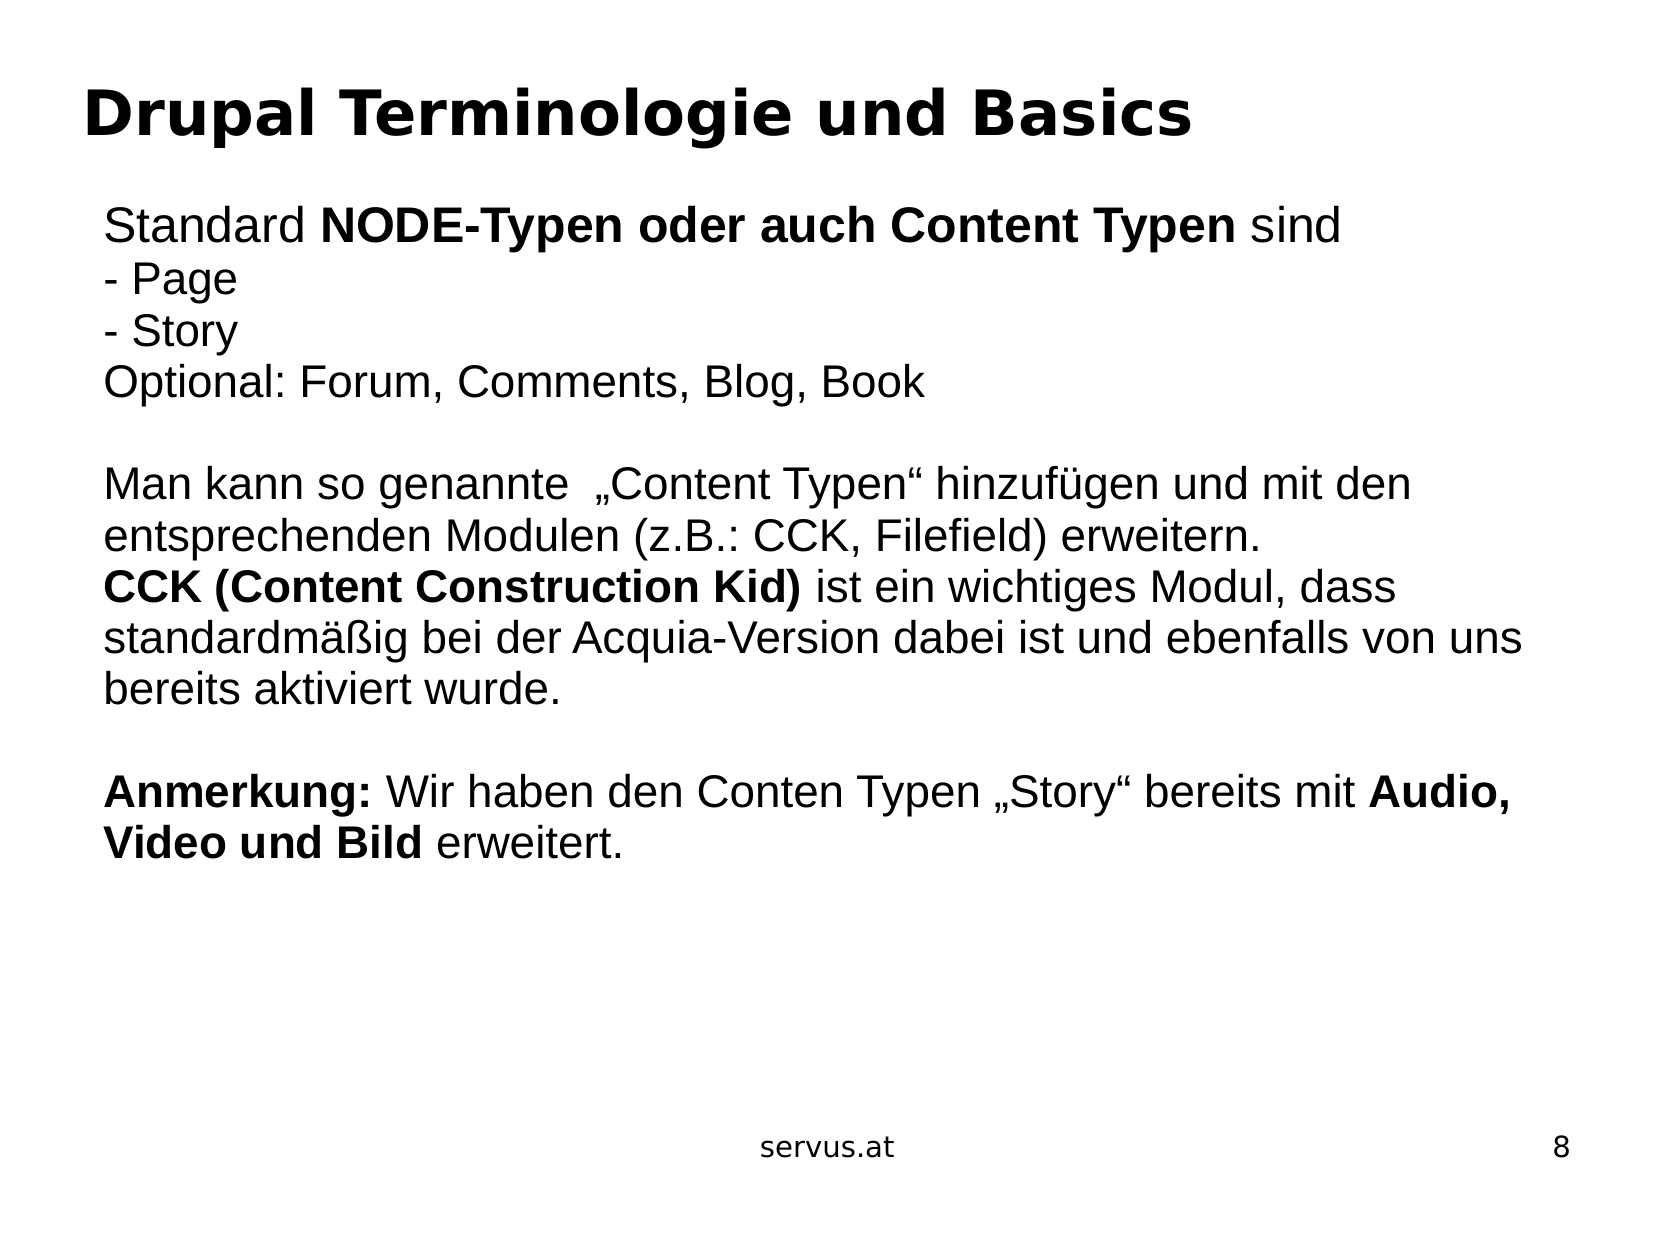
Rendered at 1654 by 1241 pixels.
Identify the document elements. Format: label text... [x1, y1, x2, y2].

text_box Standard NODE-Typen oder auch Content Typen sind - Page - Story Optional: Forum, Comments, Blog, Book Man kann so genannte „Content Typen“ hinzufügen und mit den entsprechenden Modulen (z.B.: CCK, Filefield) erweitern. CCK (Content Construction Kid) ist ein wichtiges Modul, dass standardmäßig bei der Acquia-Version dabei ist und ebenfalls von uns bereits aktiviert wurde. Anmerkung: Wir haben den Conten Typen „Story“ bereits mit Audio, Video und Bild erweitert. [88, 190, 1565, 1152]
title Drupal Terminologie und Basics [82, 49, 1571, 178]
